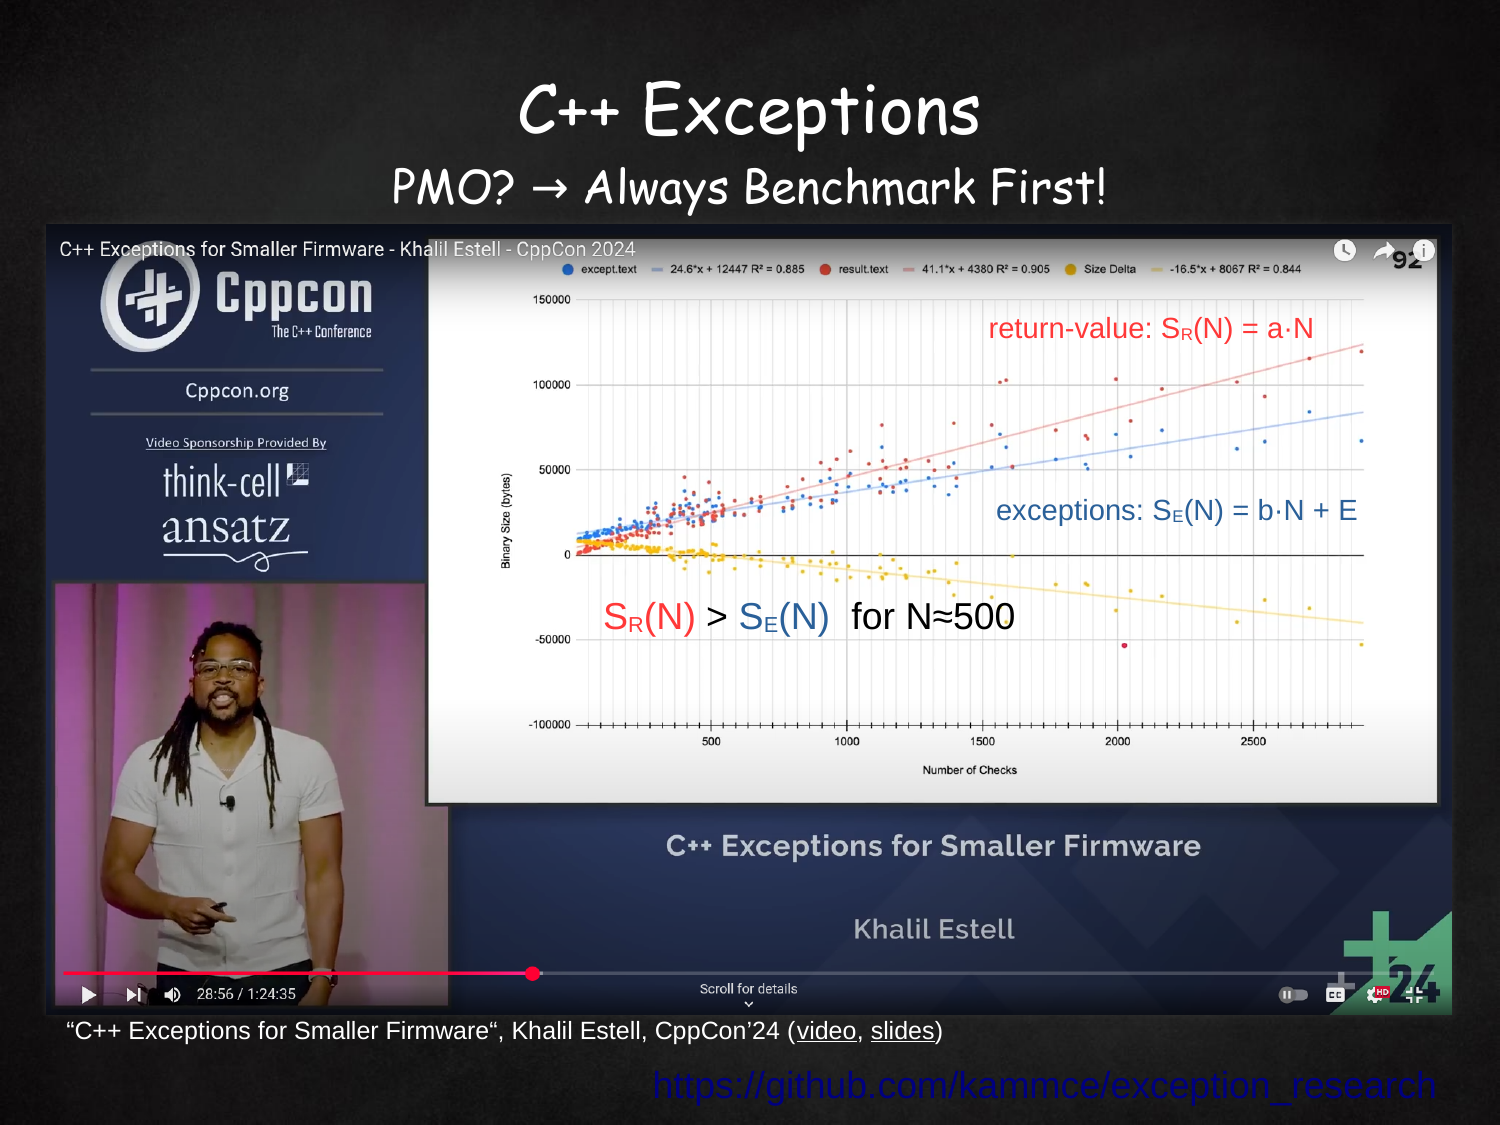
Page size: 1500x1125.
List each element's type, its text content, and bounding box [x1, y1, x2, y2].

text_box https://github.com/kammce/exception_research [637, 1057, 1454, 1114]
text_box return-value: SR(N) = a·N [973, 304, 1329, 353]
text_box exceptions: SE(N) = b·N + E [981, 486, 1372, 534]
title C++ Exceptions PMO? → Always Benchmark First! [75, 44, 1425, 209]
text_box [559, 651, 1422, 751]
text_box “C++ Exceptions for Smaller Firmware“, Khalil Estell, CppCon’24 (video, slides) [51, 1009, 1246, 1062]
picture [0, 0, 1500, 1125]
text_box SR(N) > SE(N) for N≈500 [577, 588, 1031, 646]
